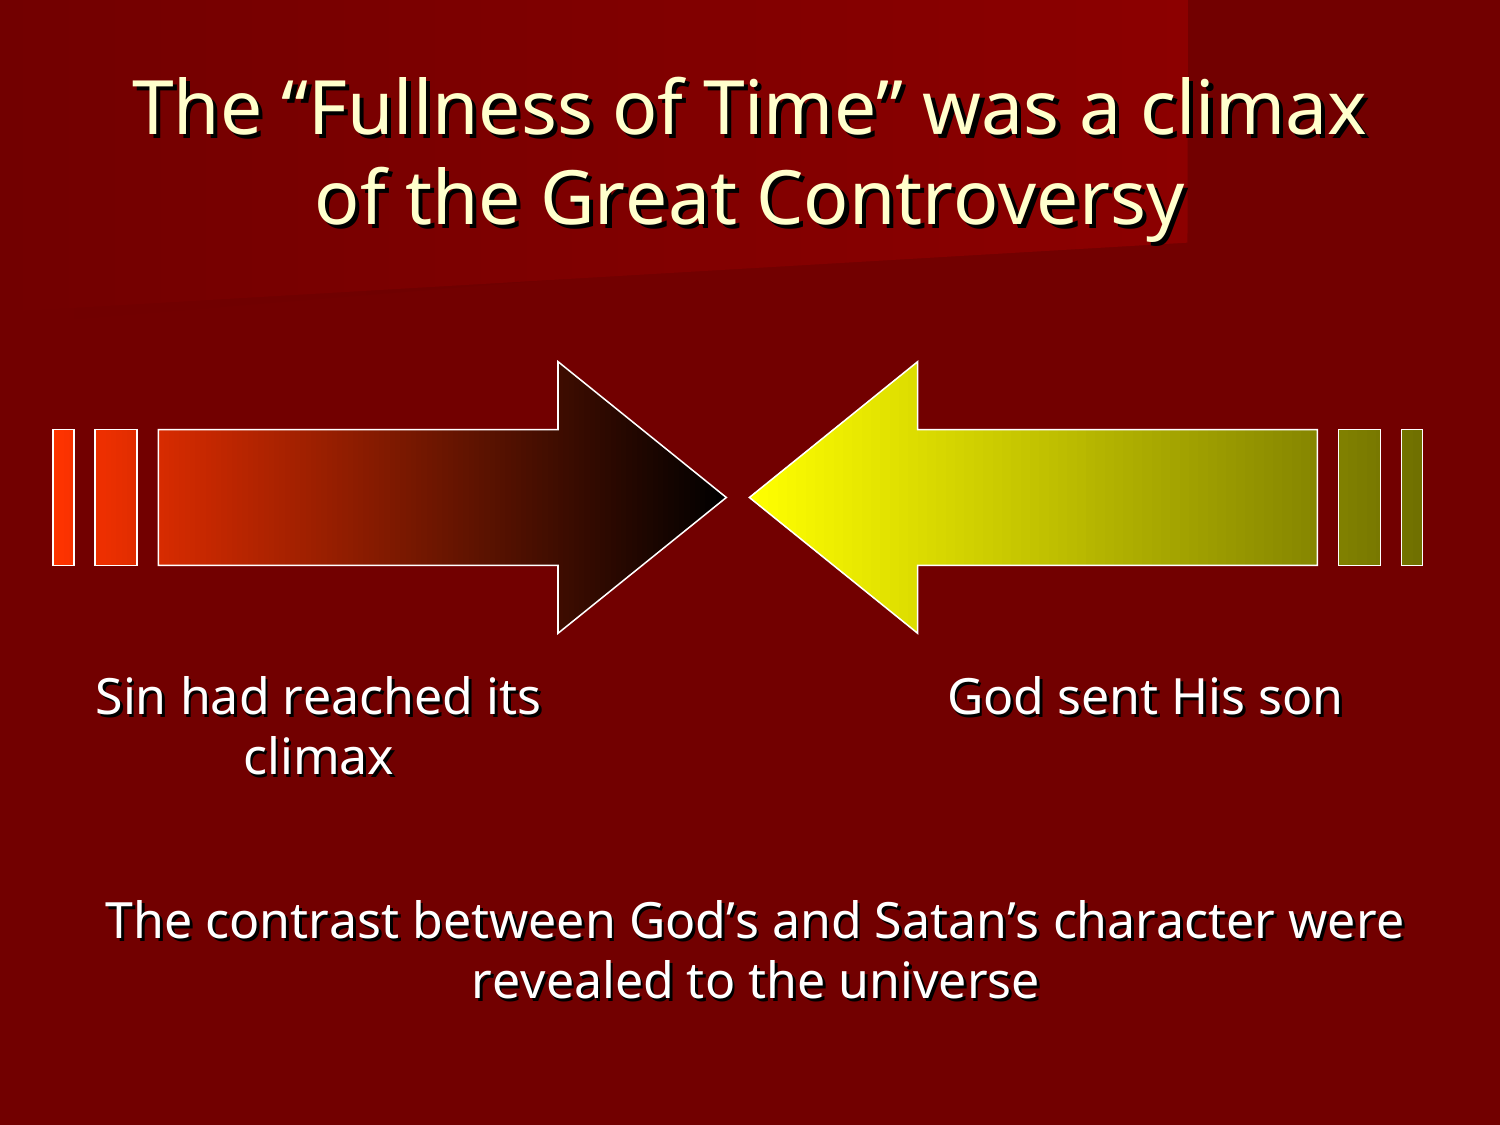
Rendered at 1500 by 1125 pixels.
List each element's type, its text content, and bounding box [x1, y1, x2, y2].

text_box [158, 361, 727, 634]
text_box Sin had reached its climax [41, 656, 597, 793]
text_box God sent His son [867, 656, 1424, 733]
text_box [95, 430, 137, 565]
text_box [749, 361, 1318, 634]
title The “Fullness of Time” was a climax of the Great Controversy [75, 52, 1426, 248]
text_box [1338, 430, 1381, 565]
text_box [53, 430, 74, 565]
text_box The contrast between God’s and Satan’s character were revealed to the universe [64, 881, 1447, 1017]
text_box [1402, 430, 1423, 565]
